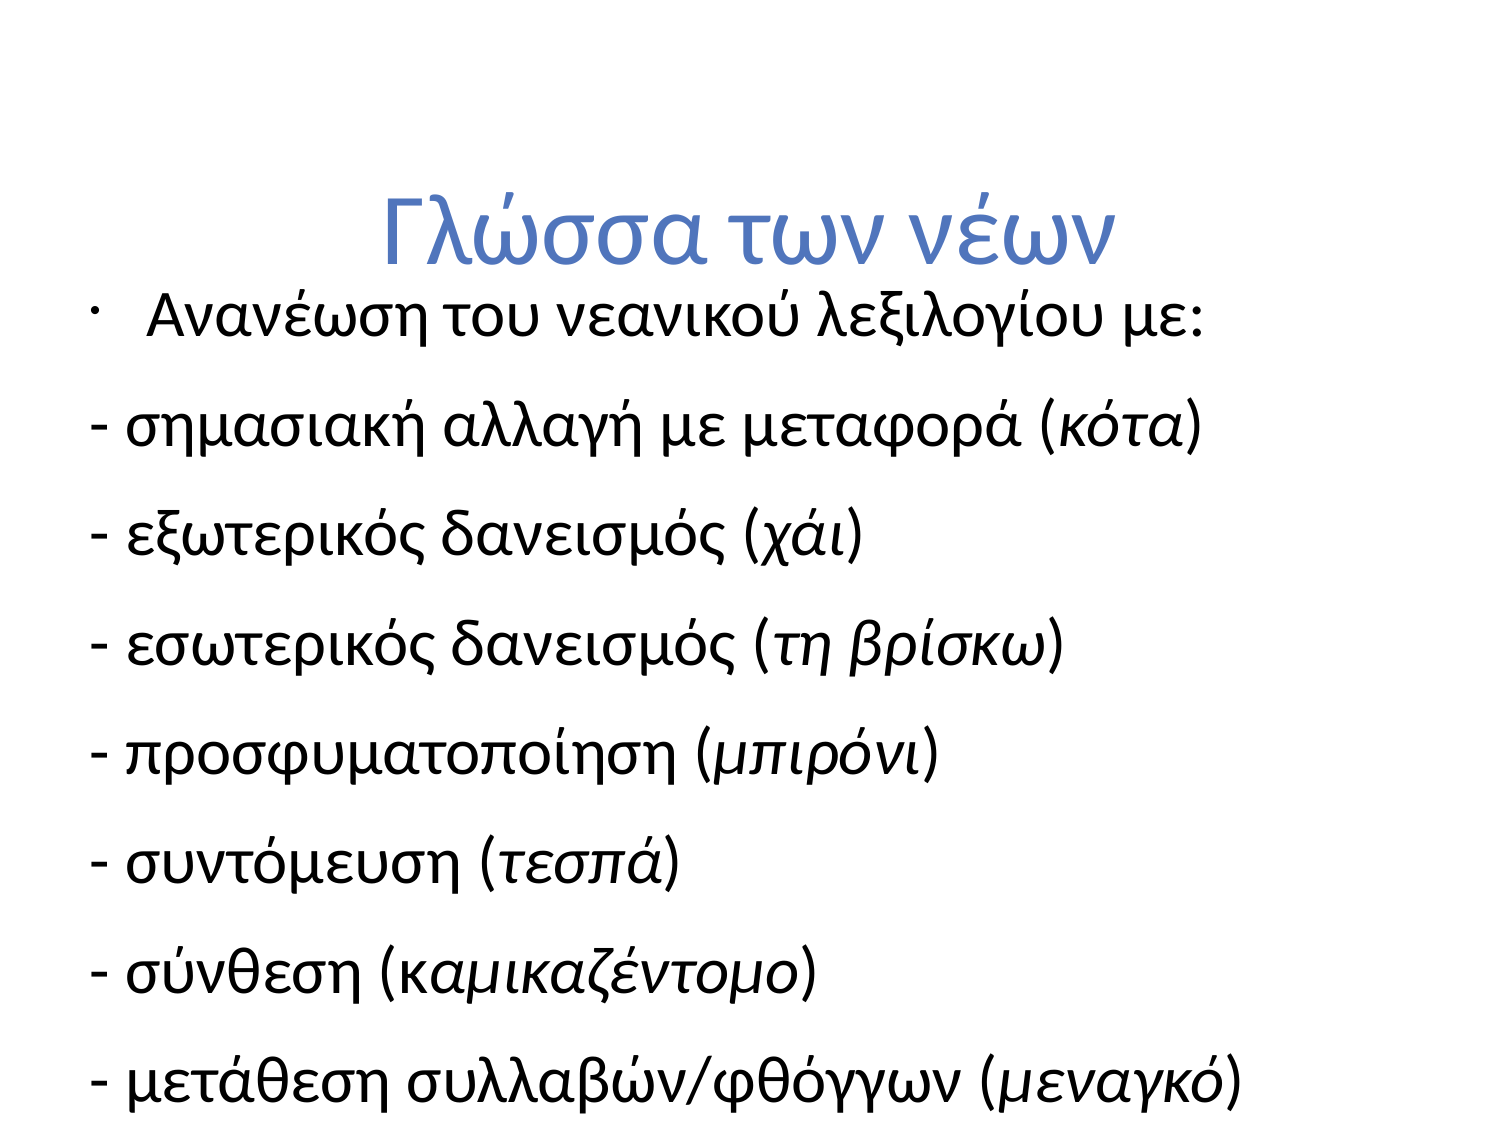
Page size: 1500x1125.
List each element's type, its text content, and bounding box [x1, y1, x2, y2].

title Γλώσσα των νέων [75, 45, 1425, 233]
list Ανανέωση του νεανικού λεξιλογίου με: - σημασιακή αλλαγή με μεταφορά (κότα) - εξωτερικός δανεισμός (χάι) - εσωτερικός δανεισμός (τη βρίσκω) - προσφυματοποίηση (μπιρόνι) - συντόμευση (τεσπά) - σύνθεση (καμικαζέντομο) - μετάθεση συλλαβών/φθόγγων (μεναγκό) βλ. πίνακα λειτουργιών λεξιλογίου [75, 262, 1425, 1005]
